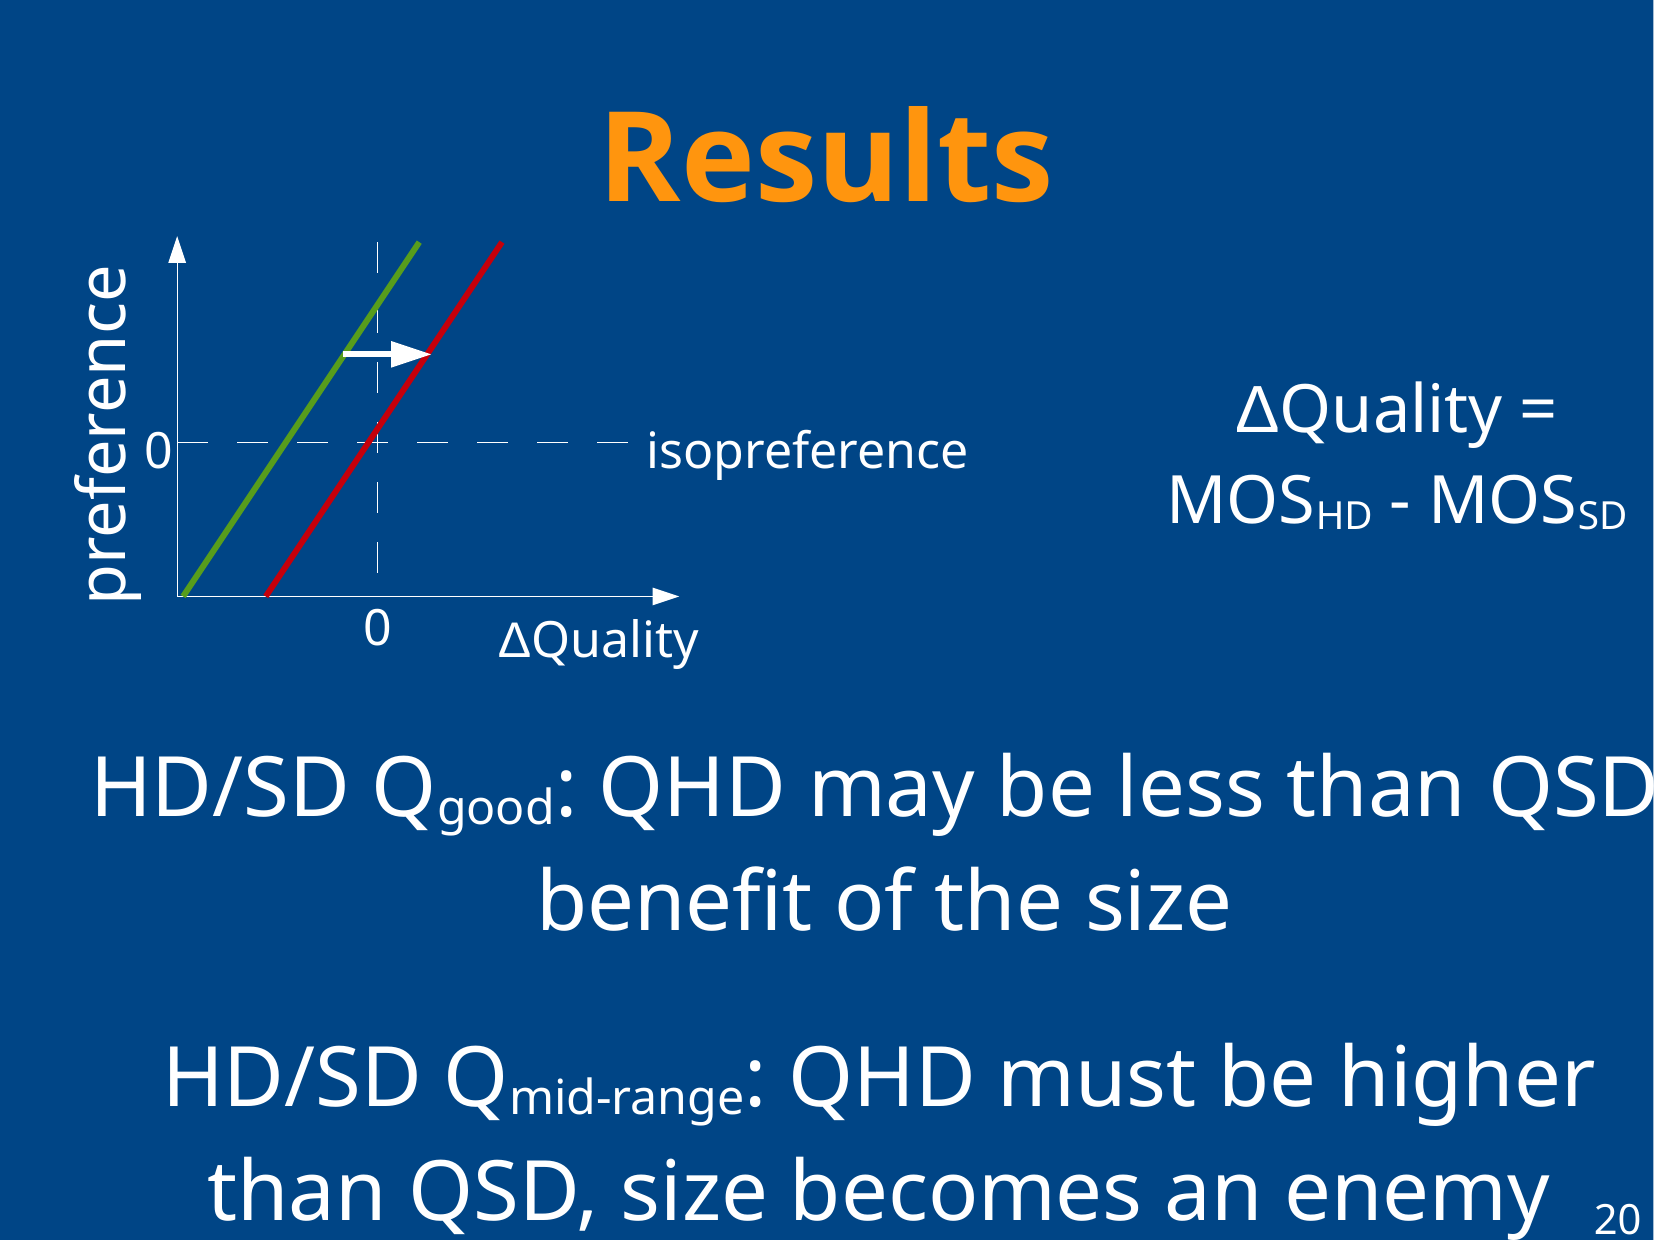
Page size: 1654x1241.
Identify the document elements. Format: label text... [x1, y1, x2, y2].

title Results [82, 56, 1571, 250]
text_box 0 [348, 584, 404, 657]
text_box 0 [129, 407, 185, 480]
text_box ΔQuality [483, 596, 704, 670]
text_box isopreference [631, 407, 959, 480]
text_box HD/SD Qgood: QHD may be less than QSD, benefit of the size [75, 720, 1579, 951]
text_box preference [47, 278, 138, 621]
text_box ΔQuality = MOSHD - MOSSD [1151, 354, 1611, 544]
text_box HD/SD Qmid-range: QHD must be higher than QSD, size becomes an enemy [147, 1010, 1506, 1241]
